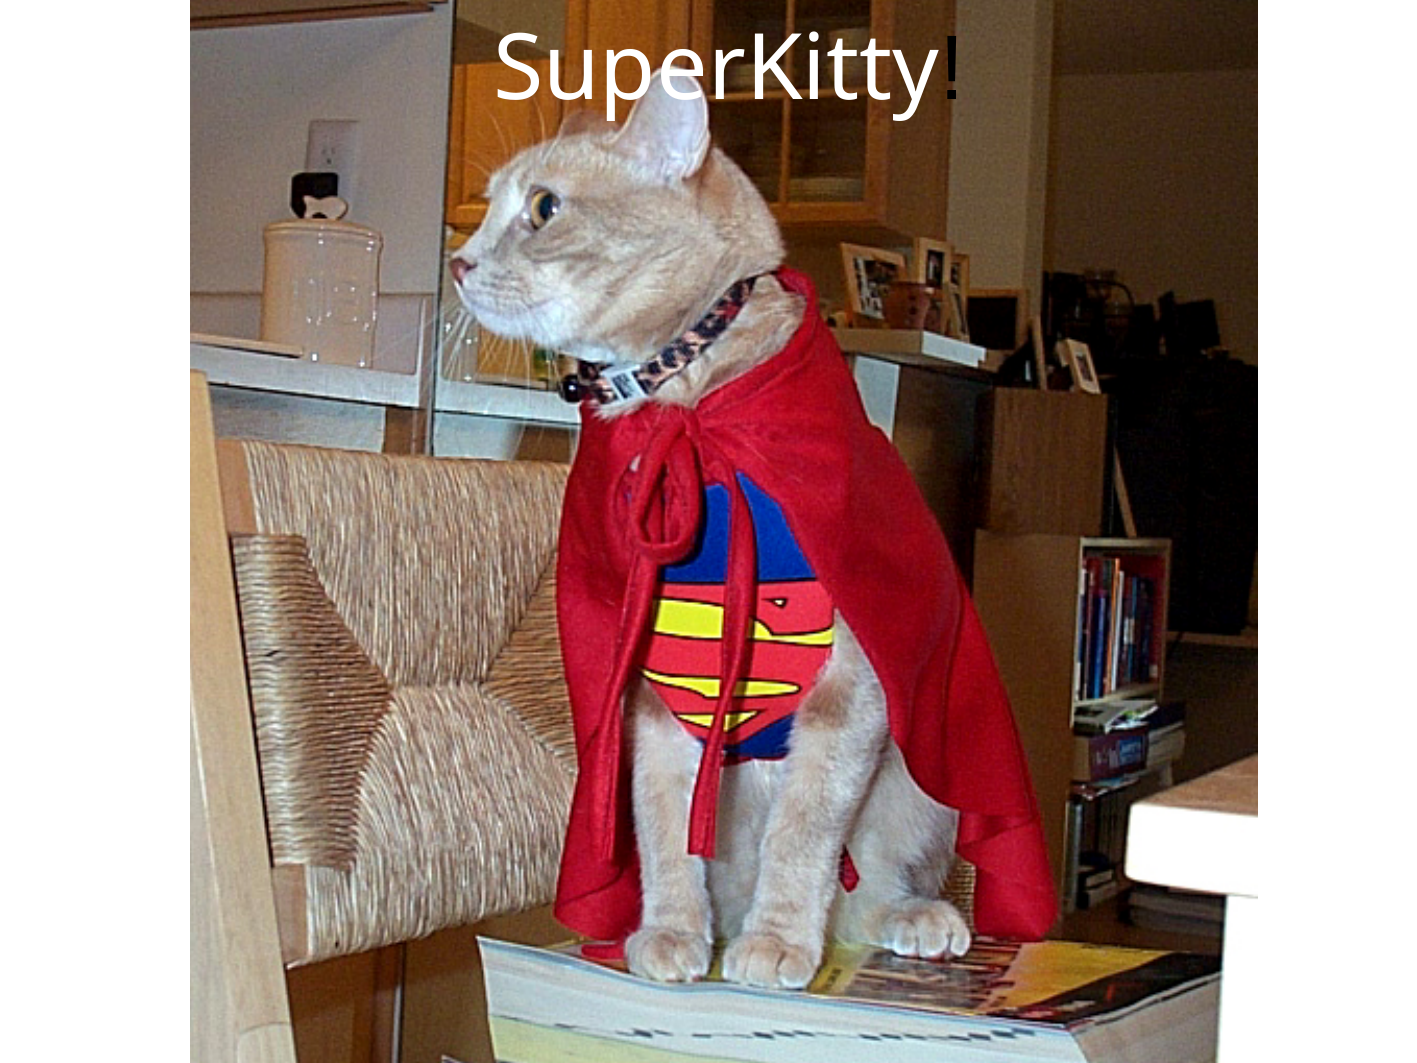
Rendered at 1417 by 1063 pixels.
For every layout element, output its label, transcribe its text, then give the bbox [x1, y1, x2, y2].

text_box SuperKitty! [456, 0, 1002, 129]
picture [190, 0, 1258, 1063]
